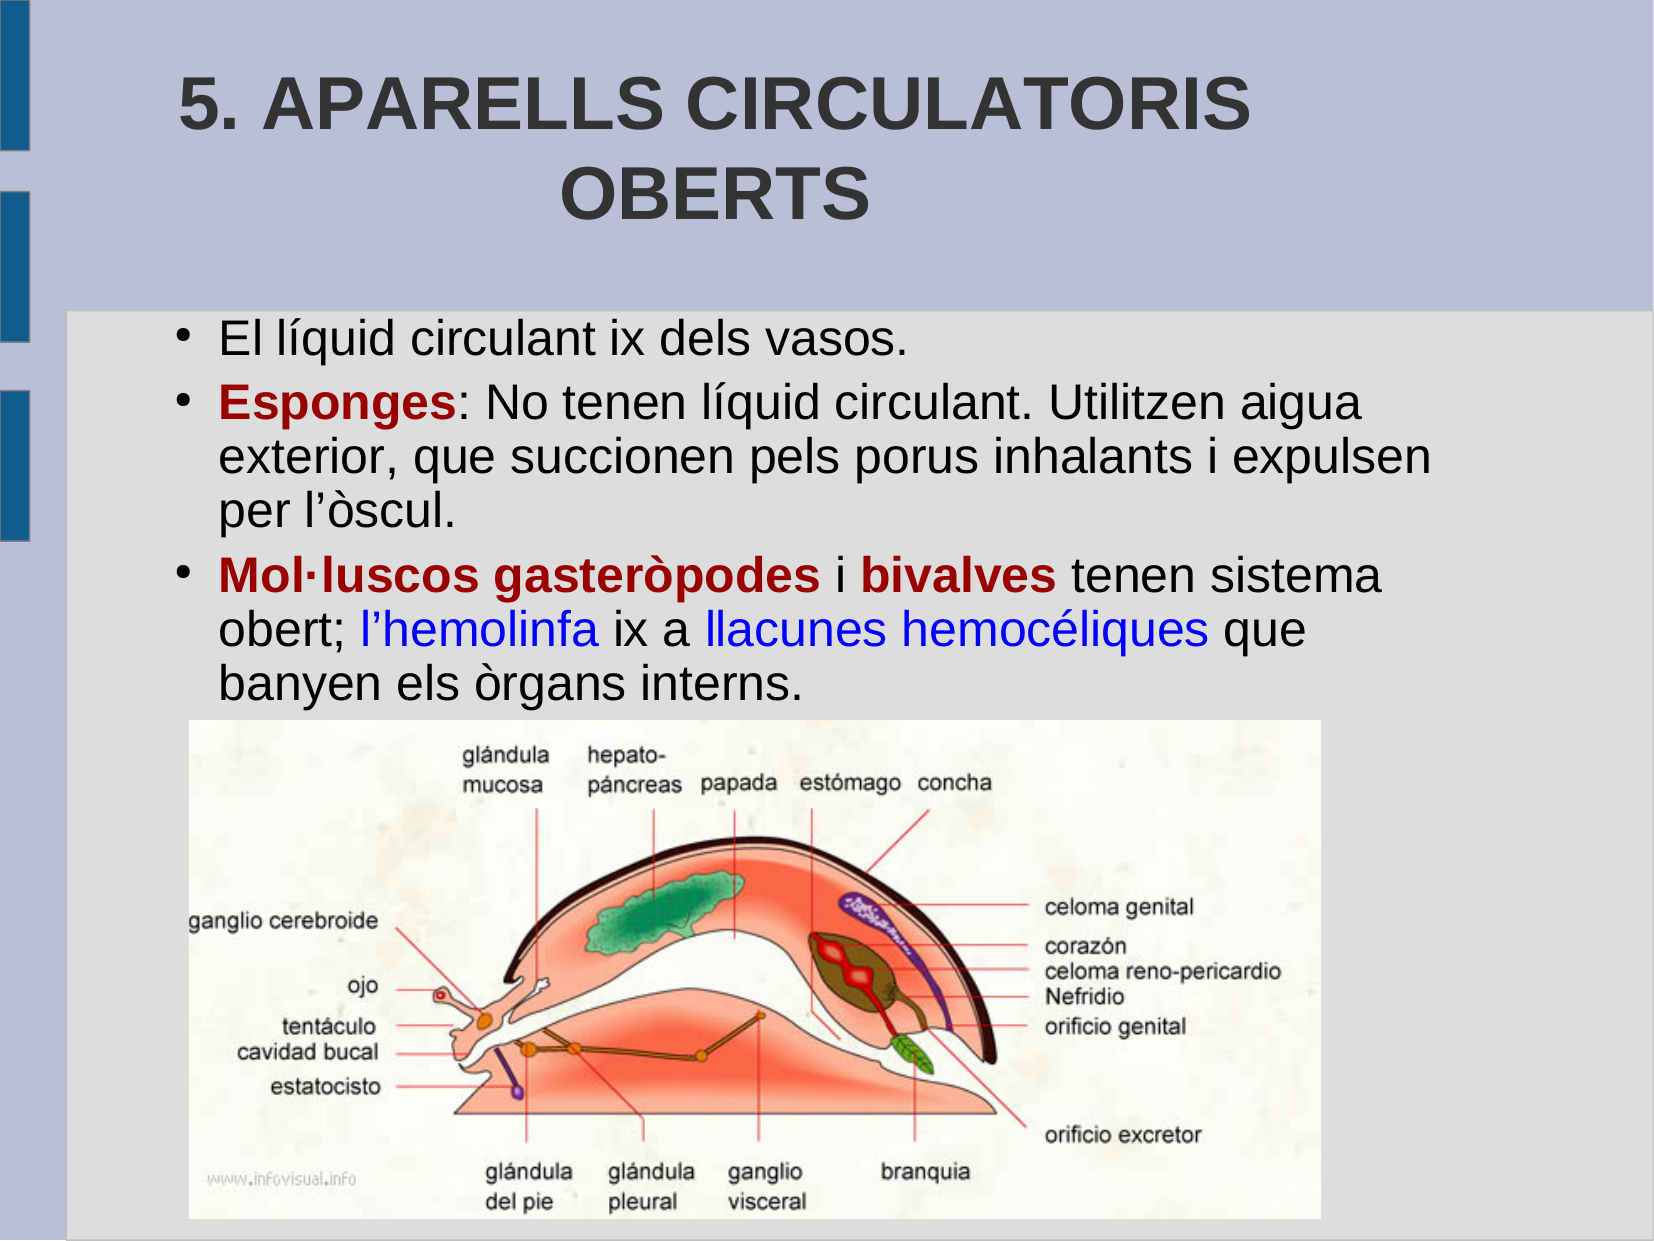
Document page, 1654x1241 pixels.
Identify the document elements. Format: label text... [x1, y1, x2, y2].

picture [188, 720, 1322, 1219]
text_box 5. APARELLS CIRCULATORIS OBERTS [39, 36, 1392, 253]
text_box El líquid circulant ix dels vasos. Esponges: No tenen líquid circulant. Utilitzen aigua exterior, que succionen pels porus inhalants i expulsen per l’òscul. Mol·luscos gasteròpodes i bivalves tenen sistema obert; l’hemolinfa ix a llacunes hemocéliques que banyen els òrgans interns. [129, 304, 1466, 756]
